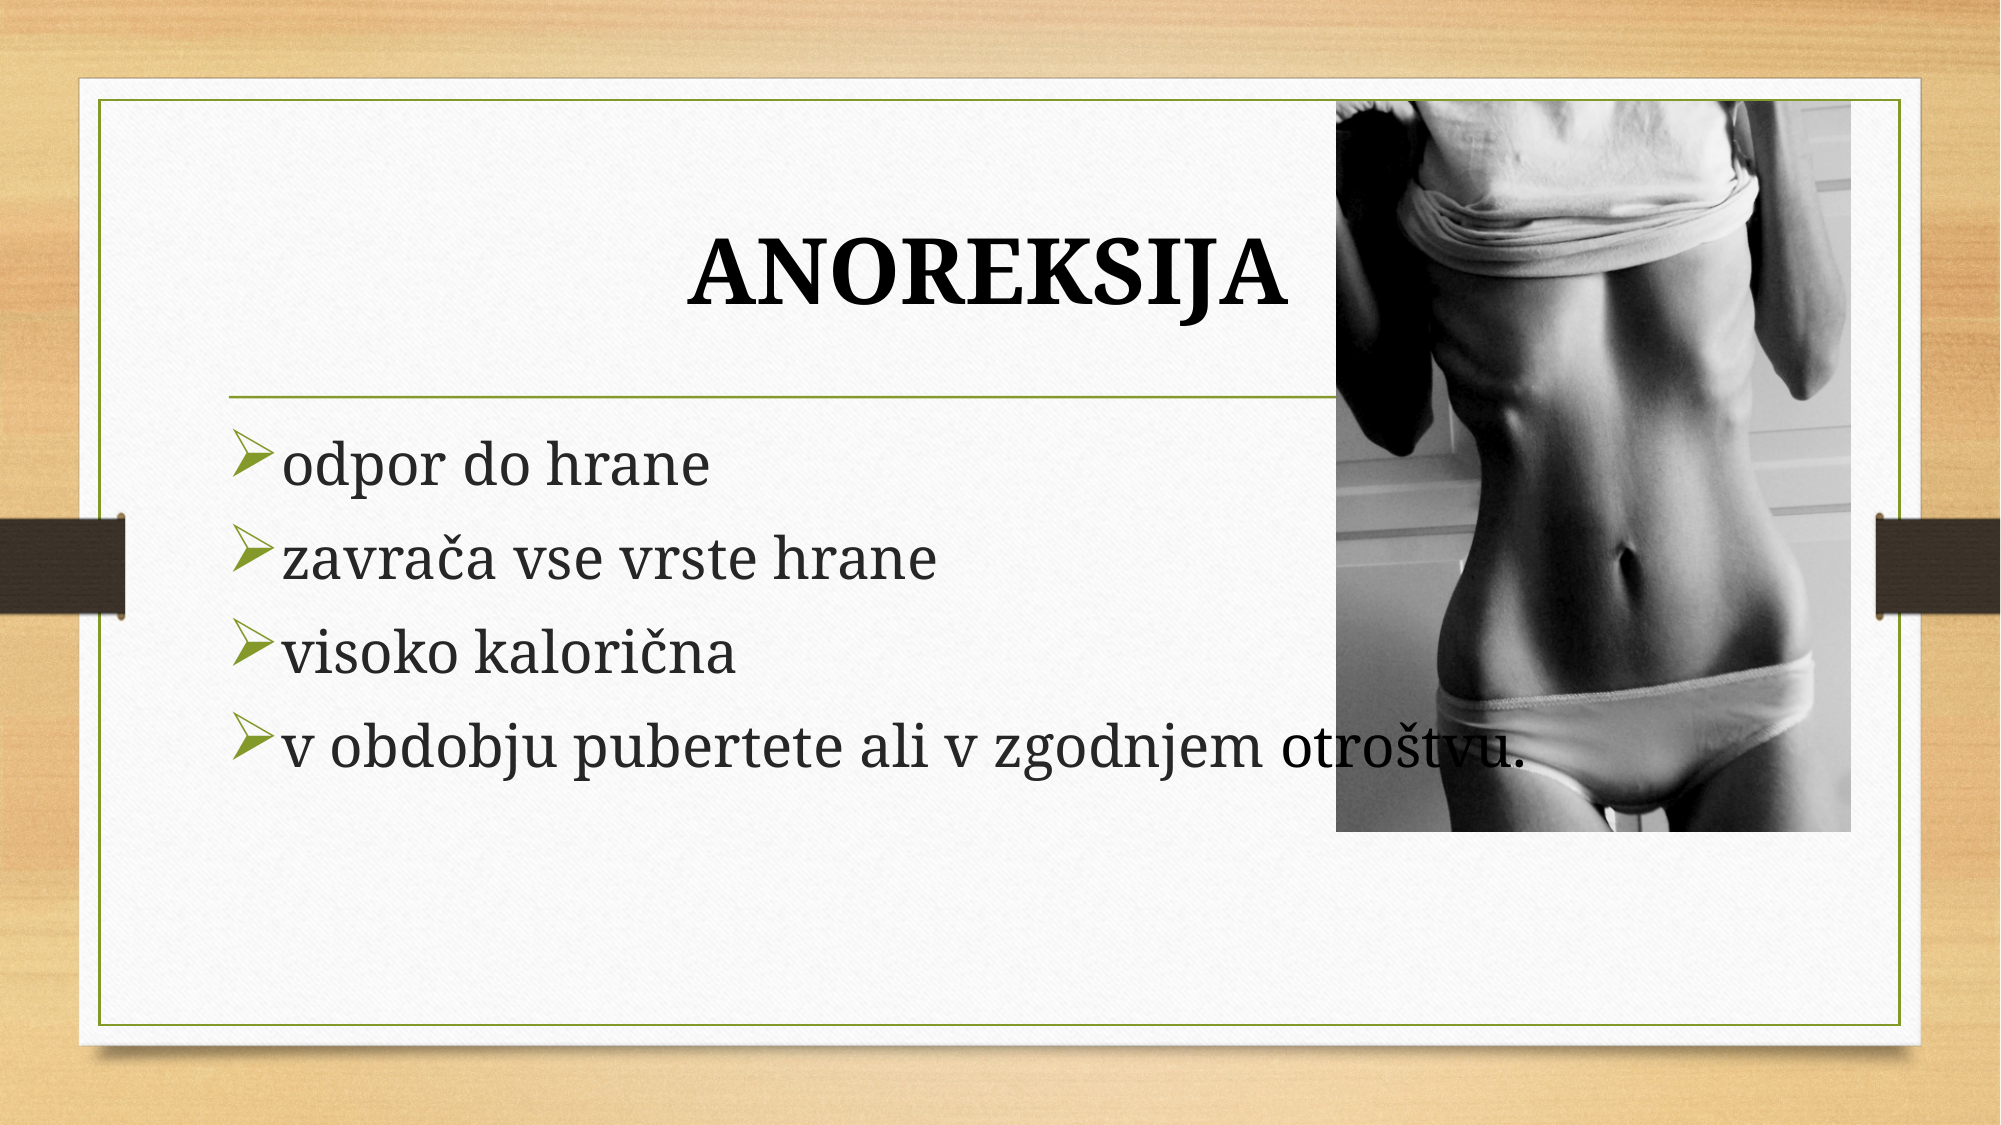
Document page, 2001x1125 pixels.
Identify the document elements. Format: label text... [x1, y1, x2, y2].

list odpor do hrane zavrača vse vrste hrane visoko kalorična v obdobju pubertete ali v zgodnjem otroštvu. [212, 419, 1788, 964]
picture [0, 0, 2001, 1125]
title ANOREKSIJA [212, 161, 1788, 375]
